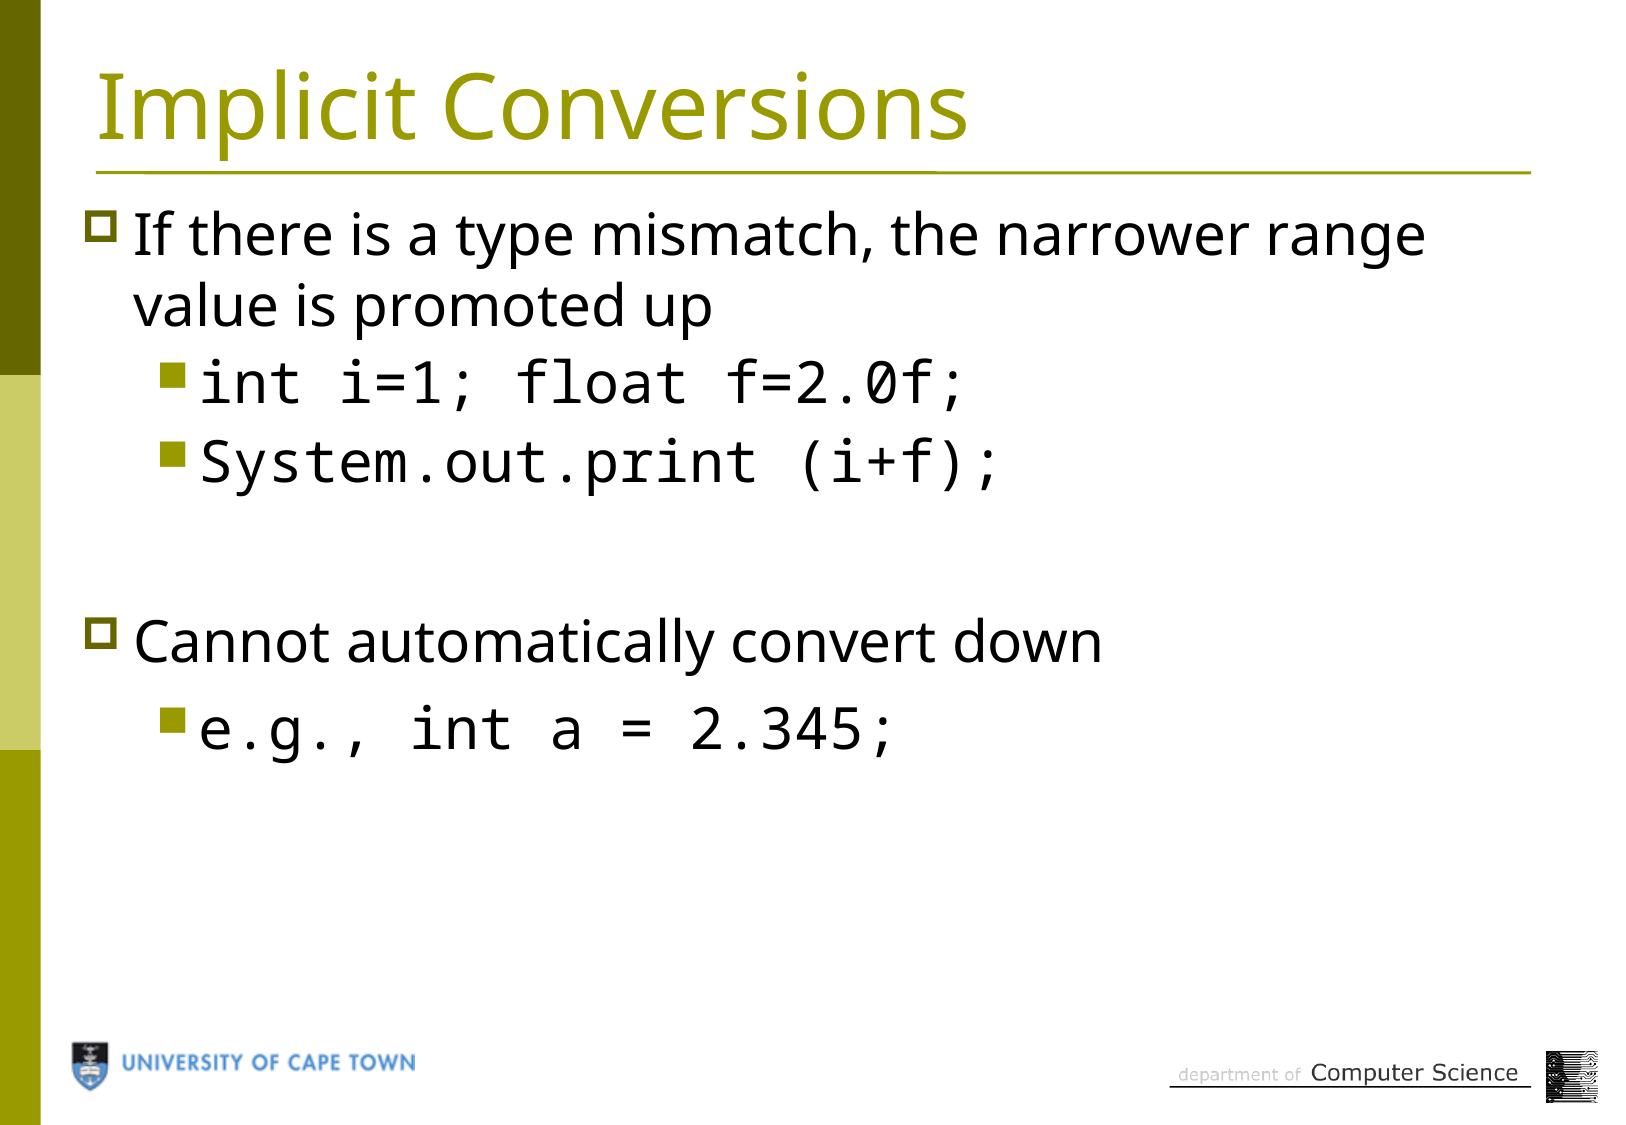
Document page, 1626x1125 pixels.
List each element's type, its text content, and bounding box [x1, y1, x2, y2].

picture [1546, 1051, 1598, 1103]
text_box If there is a type mismatch, the narrower range value is promoted up int i=1; float f=2.0f; System.out.print (i+f); Cannot automatically convert down e.g., int a = 2.345; [81, 196, 1543, 762]
picture [61, 1024, 415, 1103]
title Implicit Conversions [81, 37, 1543, 180]
picture [1169, 1043, 1532, 1091]
